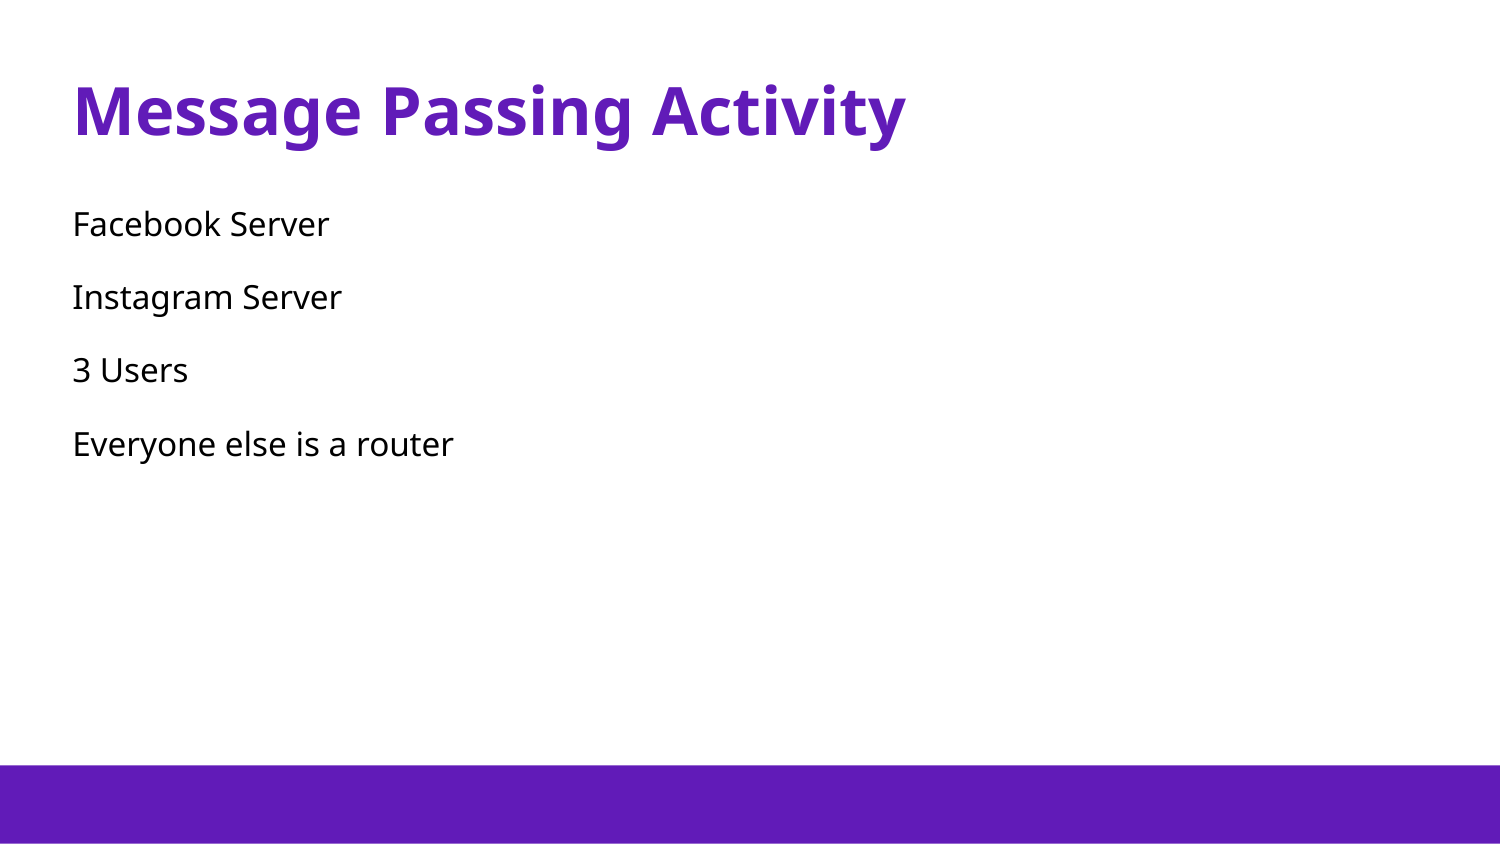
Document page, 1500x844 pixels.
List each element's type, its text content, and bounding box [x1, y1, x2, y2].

title Message Passing Activity [57, 54, 1273, 164]
list Facebook Server Instagram Server 3 Users Everyone else is a router [57, 188, 1273, 709]
